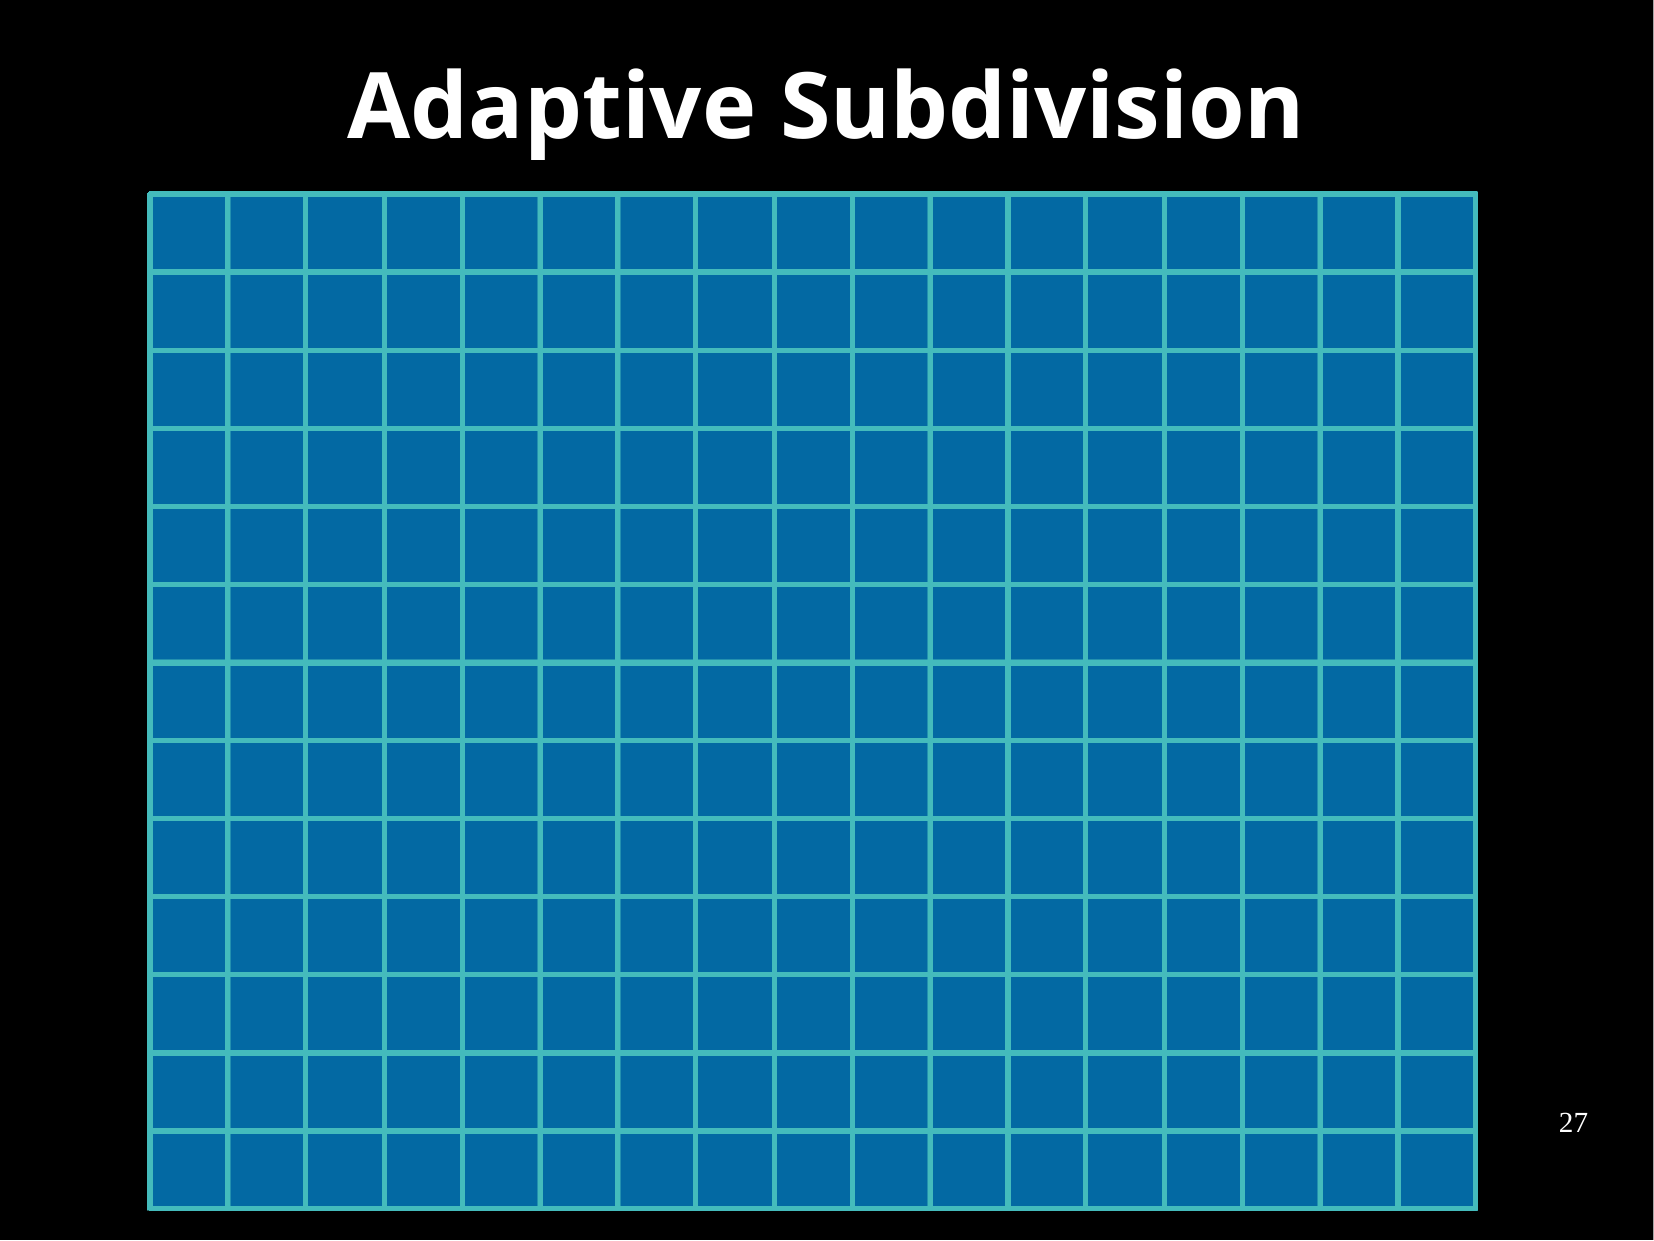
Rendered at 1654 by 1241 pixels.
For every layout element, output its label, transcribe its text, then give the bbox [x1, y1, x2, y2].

picture [147, 191, 1478, 1211]
title Adaptive Subdivision [0, 0, 1654, 207]
